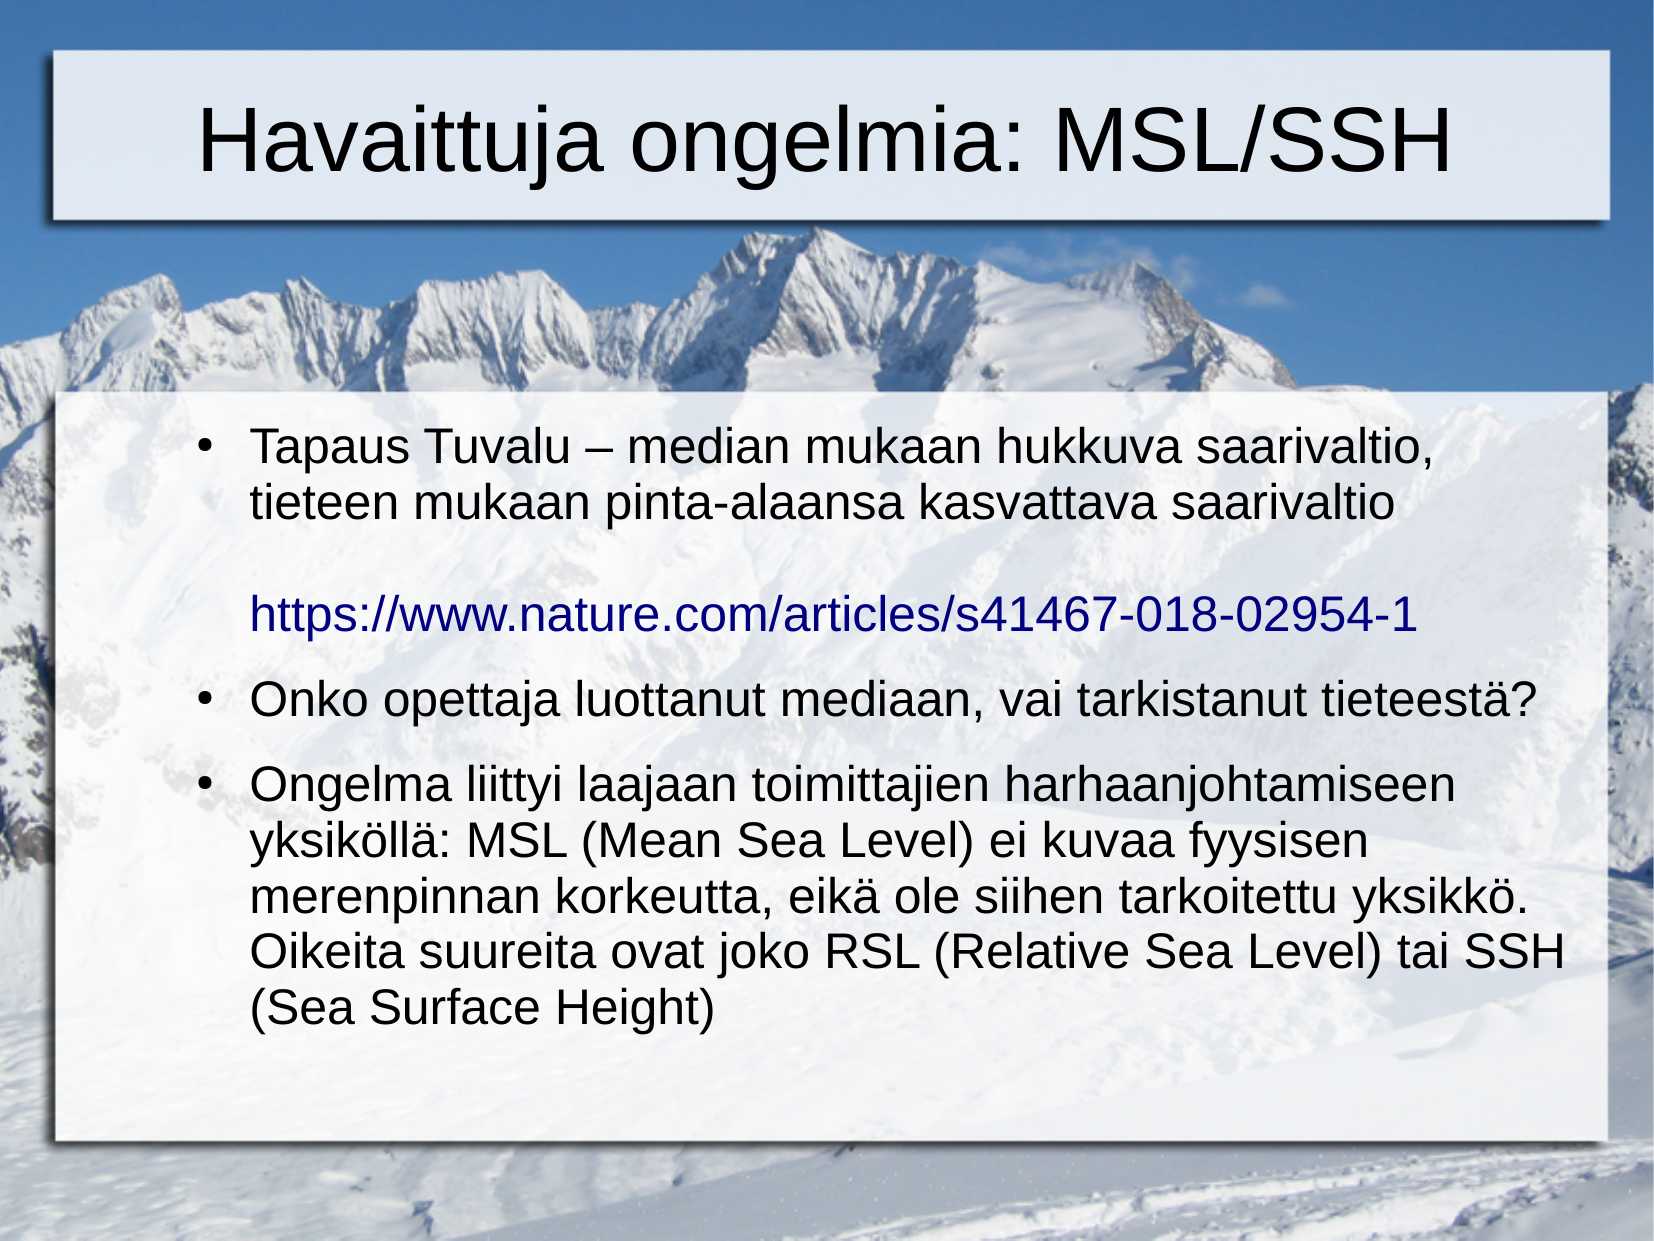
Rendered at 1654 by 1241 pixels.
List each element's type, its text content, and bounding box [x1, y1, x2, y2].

list Tapaus Tuvalu – median mukaan hukkuva saarivaltio, tieteen mukaan pinta-alaansa kasvattava saarivaltio https://www.nature.com/articles/s41467-018-02954-1 Onko opettaja luottanut mediaan, vai tarkistanut tieteestä? Ongelma liittyi laajaan toimittajien harhaanjohtamiseen yksiköllä: MSL (Mean Sea Level) ei kuvaa fyysisen merenpinnan korkeutta, eikä ole siihen tarkoitettu yksikkö. Oikeita suureita ovat joko RSL (Relative Sea Level) tai SSH (Sea Surface Height) [178, 418, 1570, 1201]
title Havaittuja ongelmia: MSL/SSH [59, 61, 1595, 219]
picture [0, 0, 1654, 1241]
